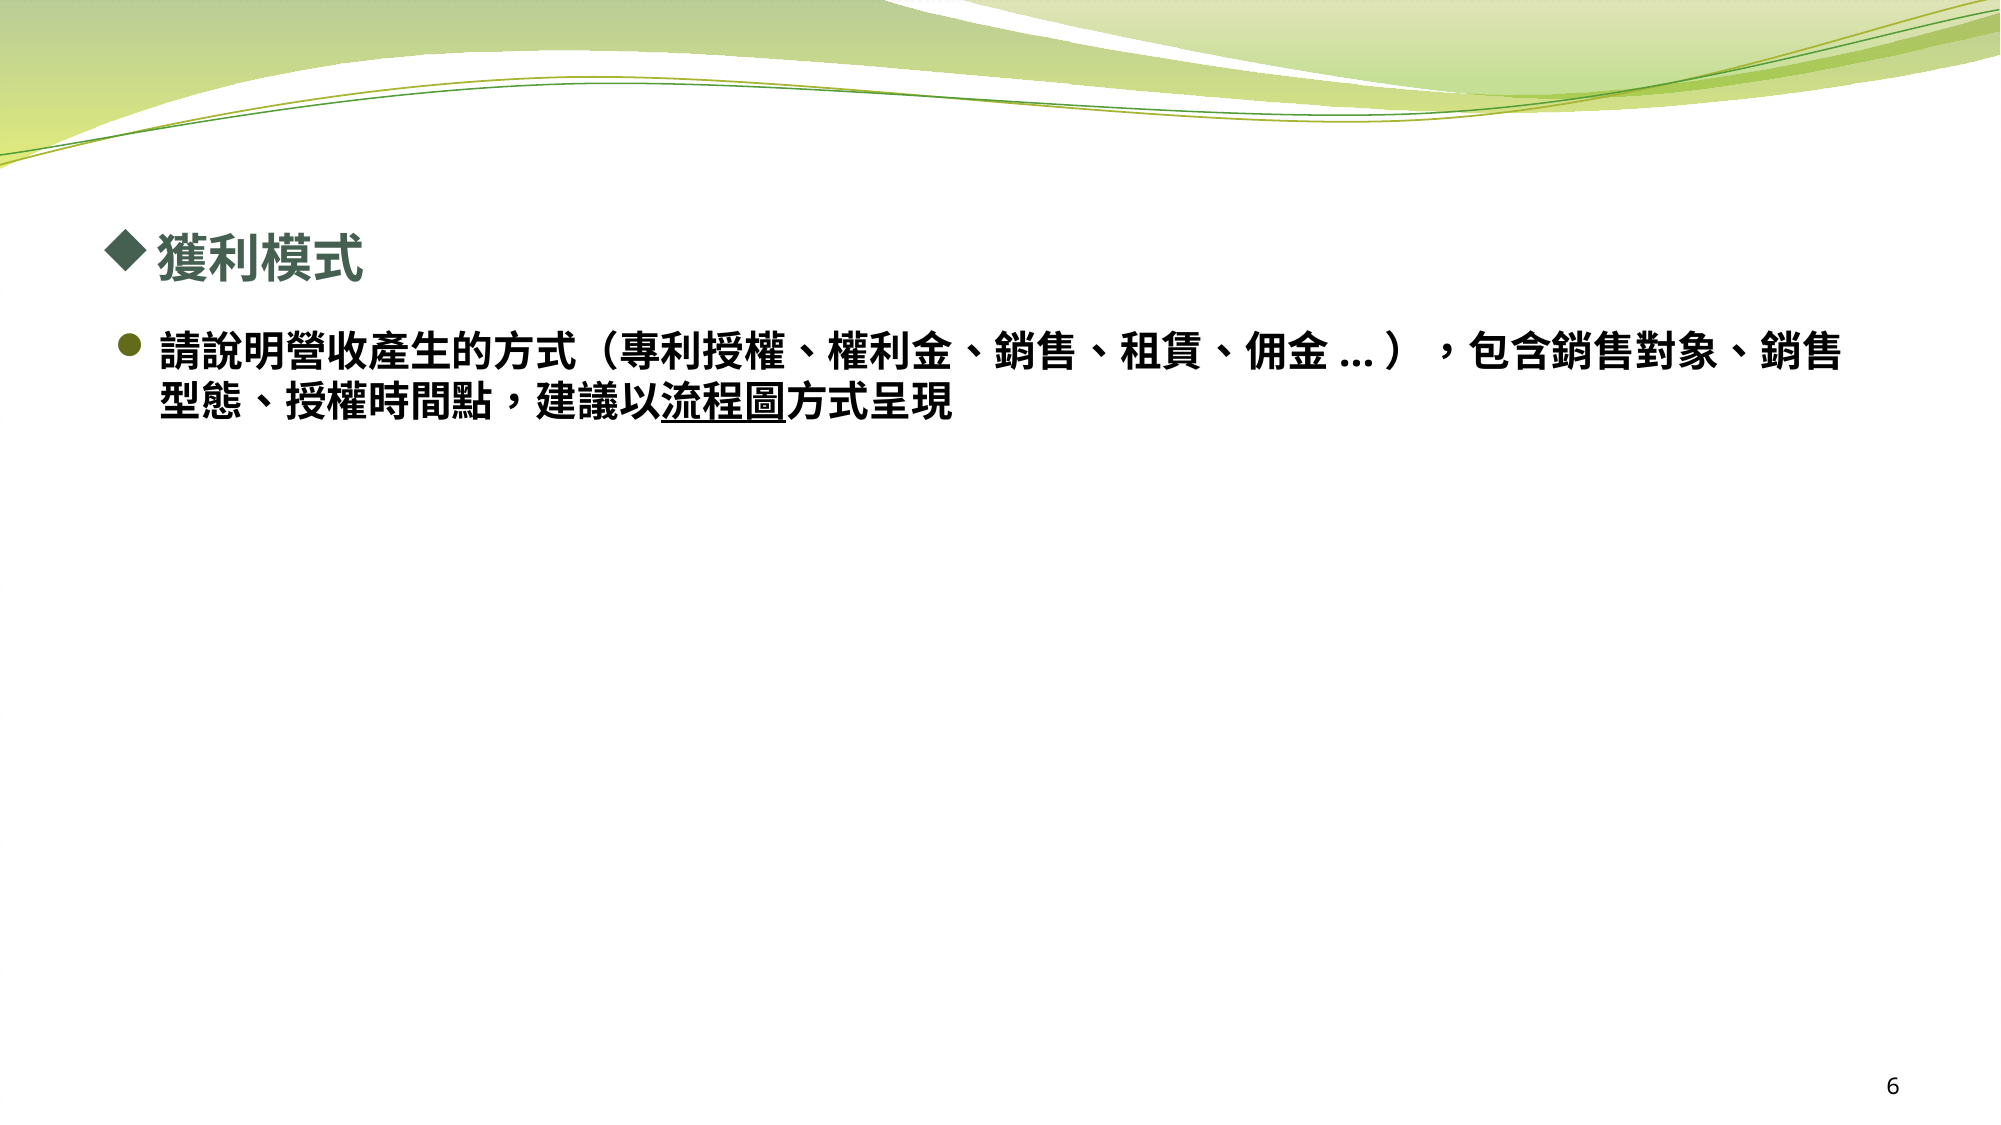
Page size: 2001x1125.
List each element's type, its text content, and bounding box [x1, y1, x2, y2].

title 獲利模式 [99, 100, 1900, 289]
slide_number <編號> [1733, 1042, 1900, 1103]
list 請說明營收產生的方式（專利授權、權利金、銷售、租賃、佣金...），包含銷售對象、銷售型態、授權時間點，建議以流程圖方式呈現 [99, 317, 1900, 1038]
